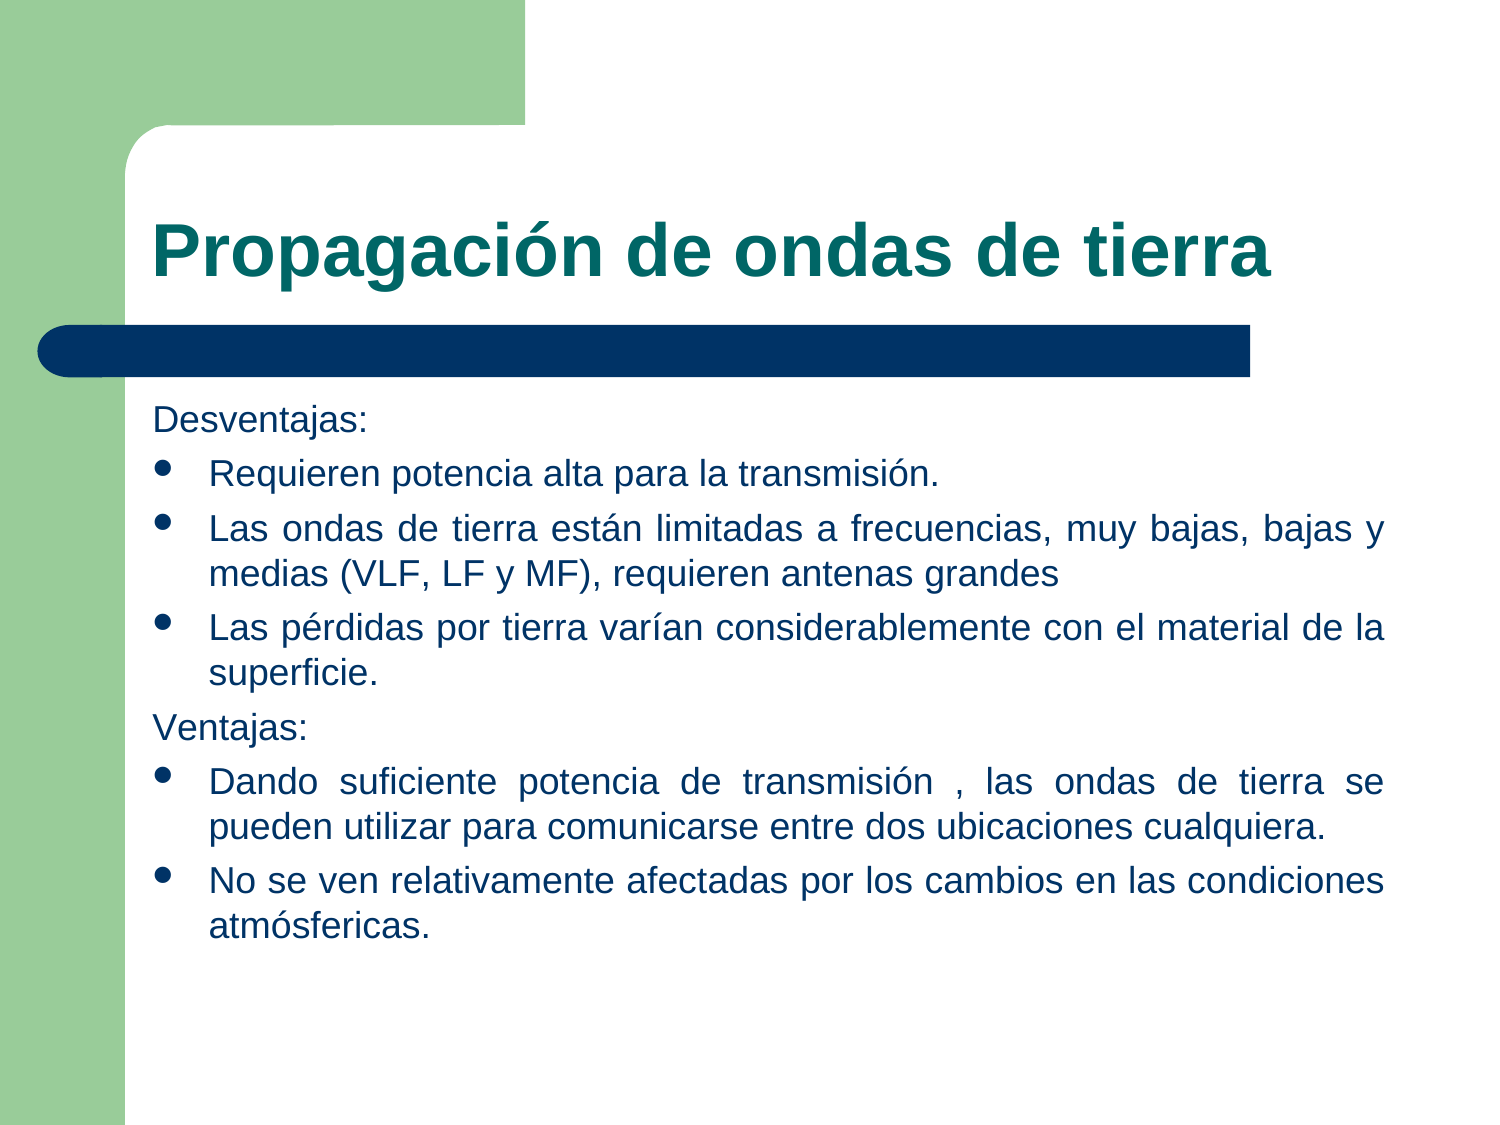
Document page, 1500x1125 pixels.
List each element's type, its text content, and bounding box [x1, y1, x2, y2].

title Propagación de ondas de tierra [136, 136, 1414, 301]
list Desventajas: Requieren potencia alta para la transmisión. Las ondas de tierra están limitadas a frecuencias, muy bajas, bajas y medias (VLF, LF y MF), requieren antenas grandes Las pérdidas por tierra varían considerablemente con el material de la superficie. Ventajas: Dando suficiente potencia de transmisión , las ondas de tierra se pueden utilizar para comunicarse entre dos ubicaciones cualquiera. No se ven relativamente afectadas por los cambios en las condiciones atmósfericas. [137, 387, 1400, 999]
